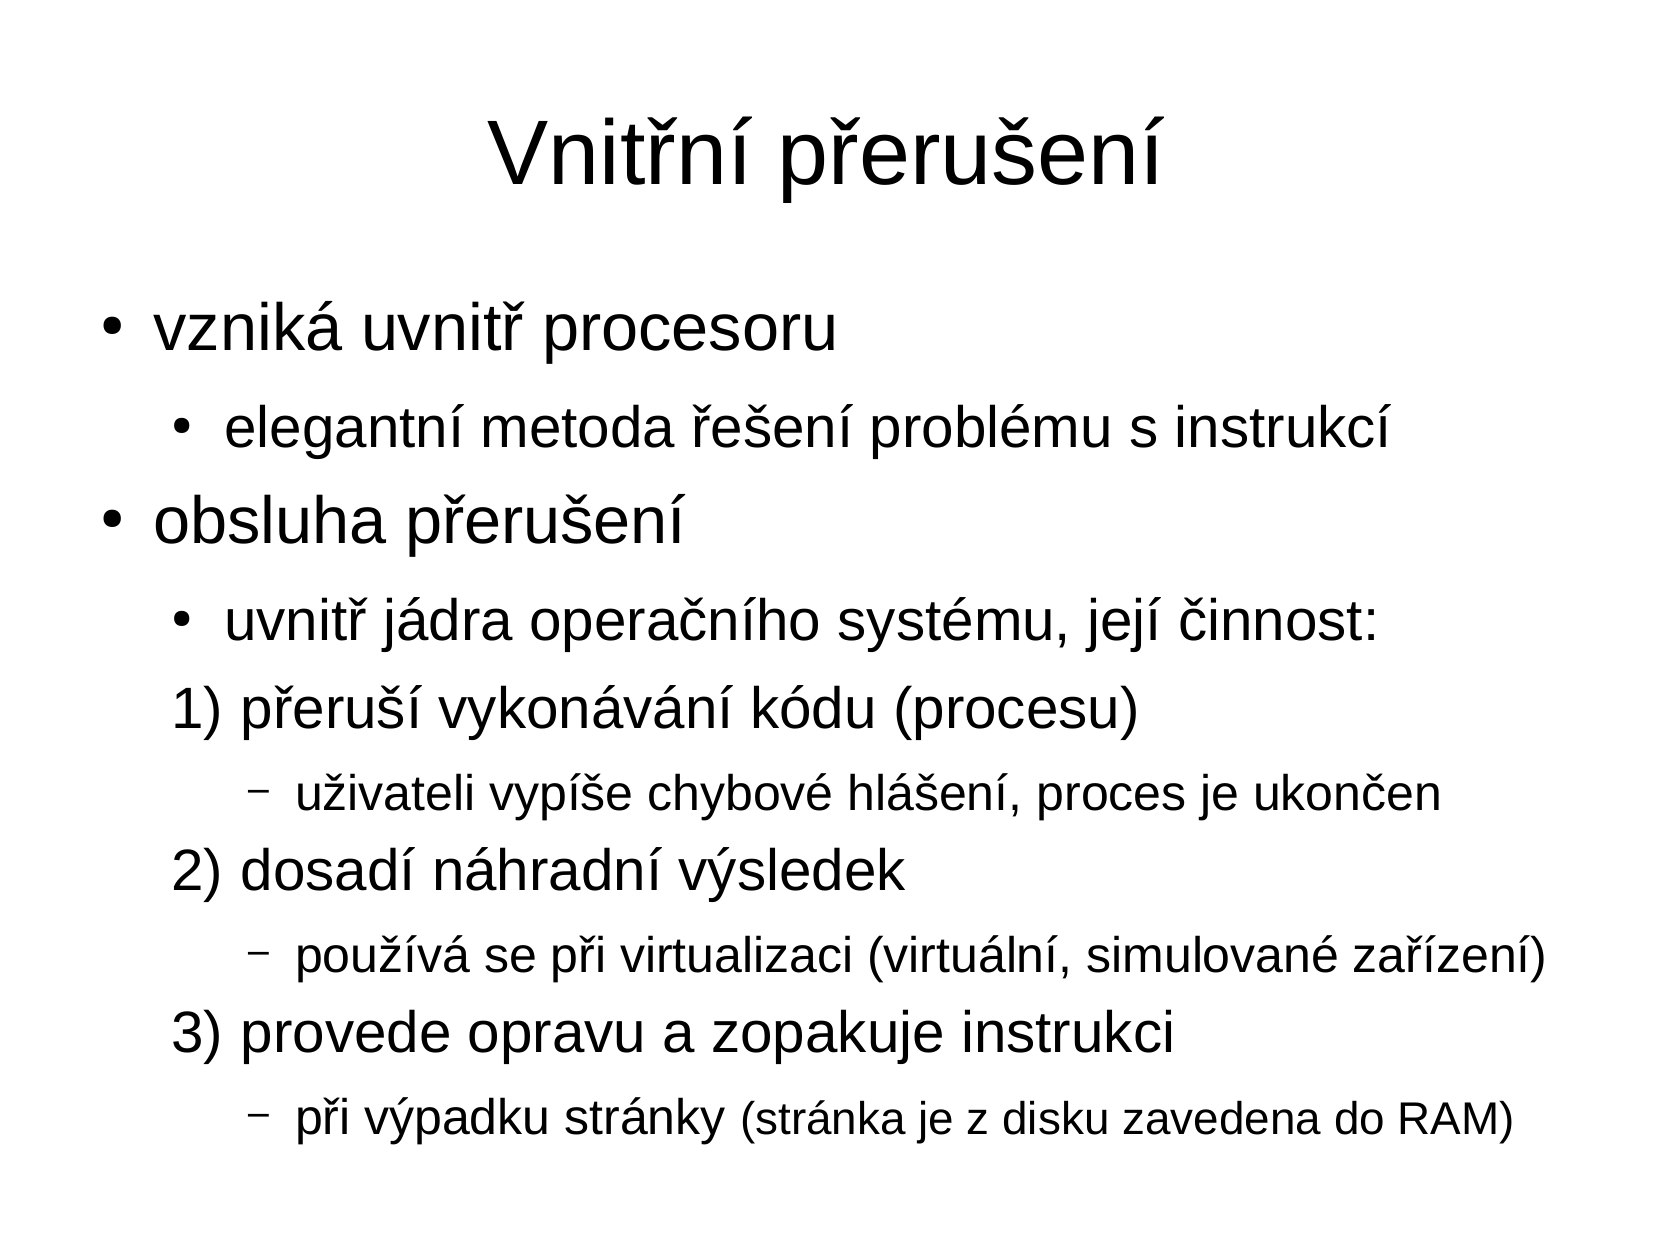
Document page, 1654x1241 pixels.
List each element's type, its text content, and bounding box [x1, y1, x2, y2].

title Vnitřní přerušení [82, 56, 1571, 250]
list vzniká uvnitř procesoru elegantní metoda řešení problému s instrukcí obsluha přerušení uvnitř jádra operačního systému, její činnost: přeruší vykonávání kódu (procesu) uživateli vypíše chybové hlášení, proces je ukončen dosadí náhradní výsledek používá se při virtualizaci (virtuální, simulované zařízení) provede opravu a zopakuje instrukci při výpadku stránky (stránka je z disku zavedena do RAM) [82, 290, 1571, 1144]
